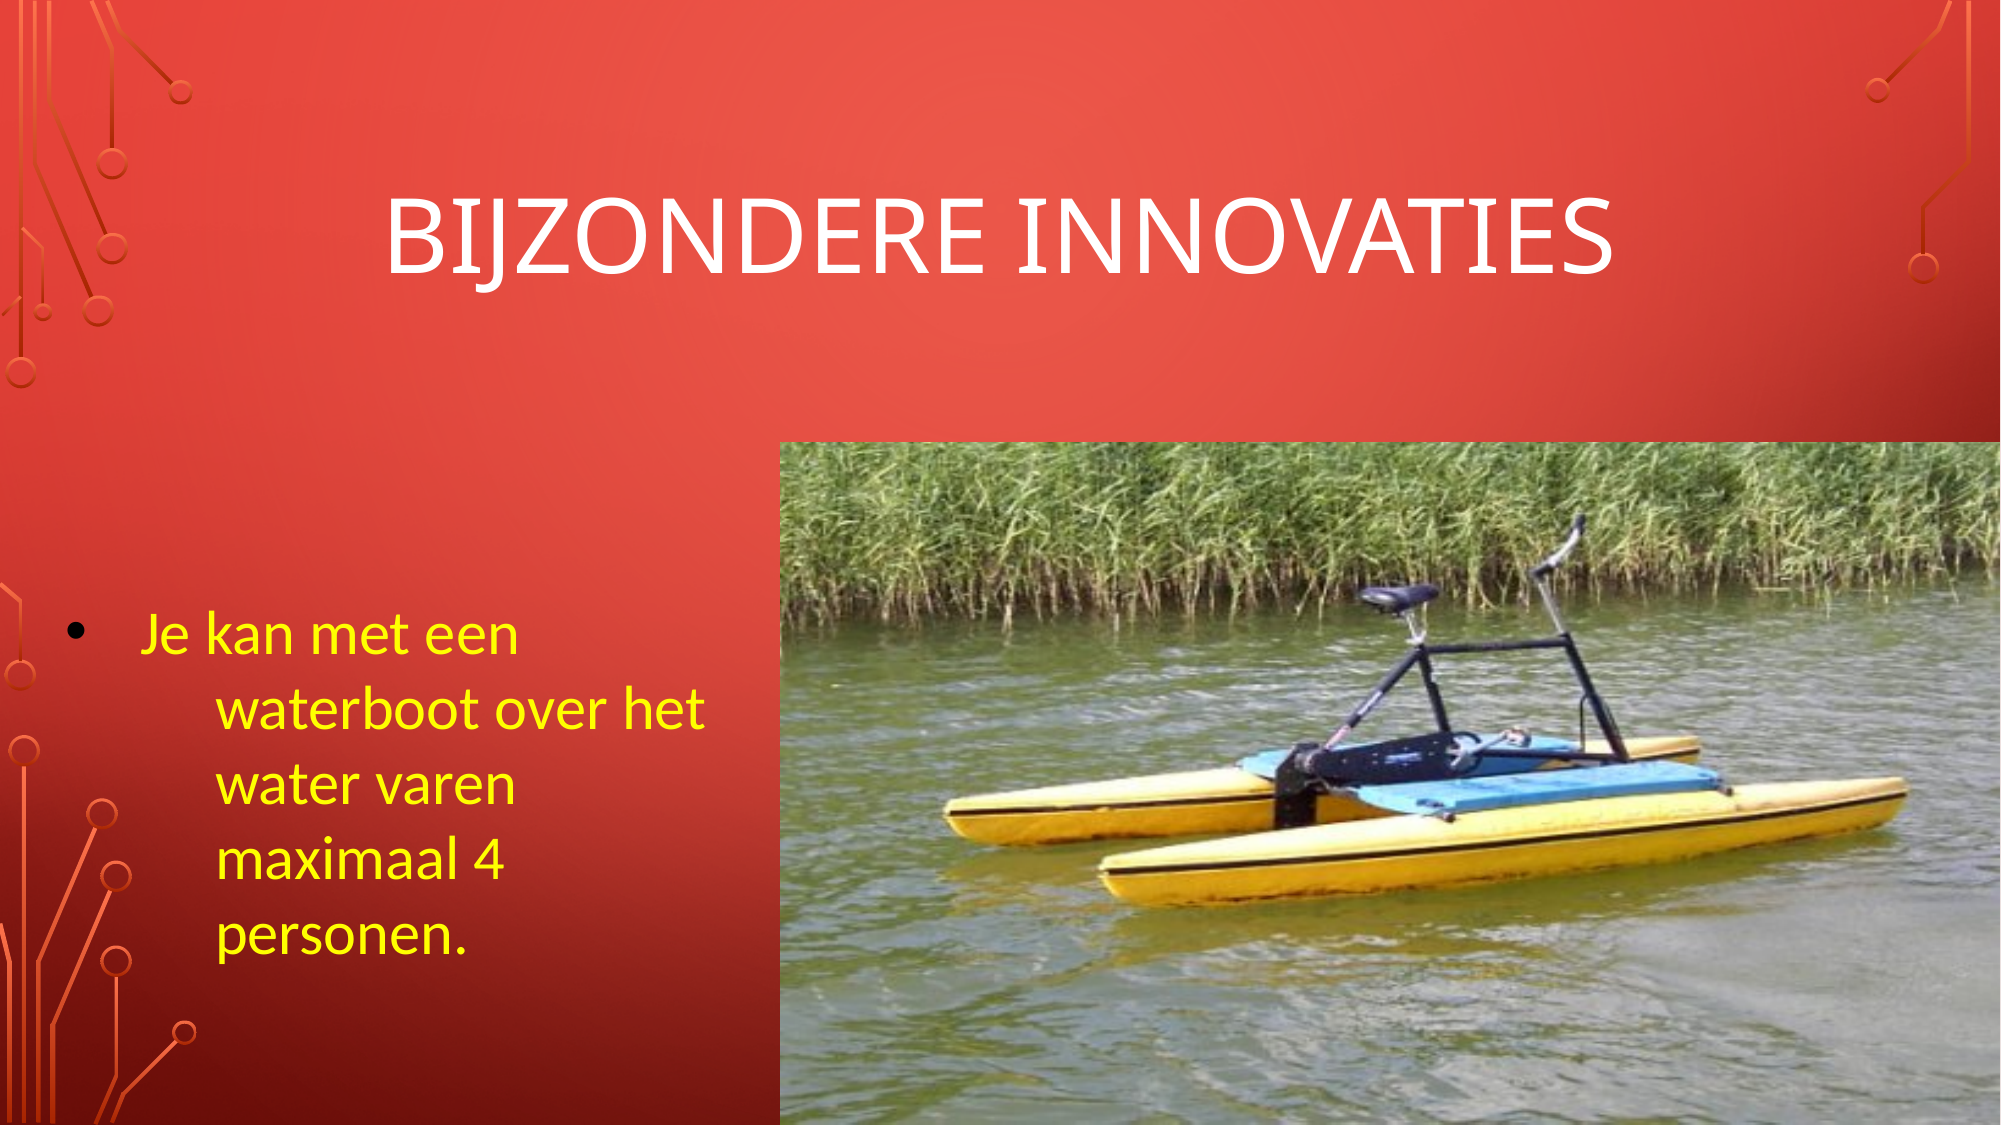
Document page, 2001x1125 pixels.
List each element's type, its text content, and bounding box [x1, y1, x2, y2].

title Bijzondere innovaties [186, 118, 1812, 362]
text_box Je kan met een waterboot over het water varen maximaal 4 personen. [50, 585, 751, 904]
picture [780, 442, 2000, 1125]
